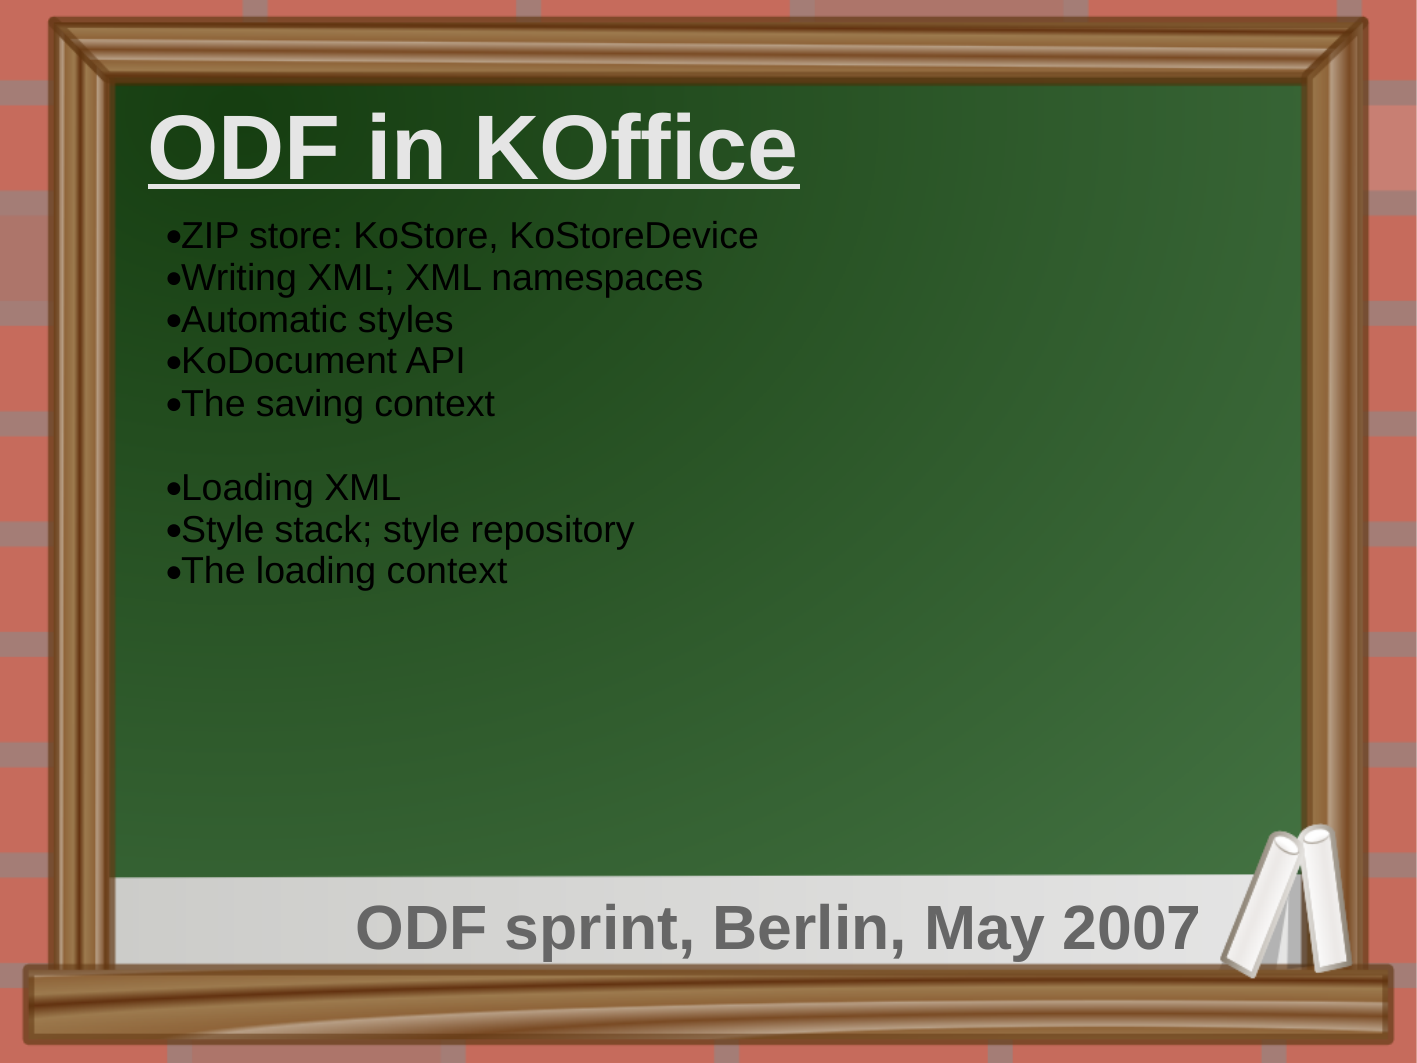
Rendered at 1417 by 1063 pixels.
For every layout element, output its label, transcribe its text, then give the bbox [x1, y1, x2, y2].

picture [0, 0, 1417, 1063]
text_box ODF in KOffice [132, 88, 1315, 210]
text_box ZIP store: KoStore, KoStoreDevice Writing XML; XML namespaces Automatic styles KoDocument API The saving context Loading XML Style stack; style repository The loading context [151, 206, 1276, 936]
